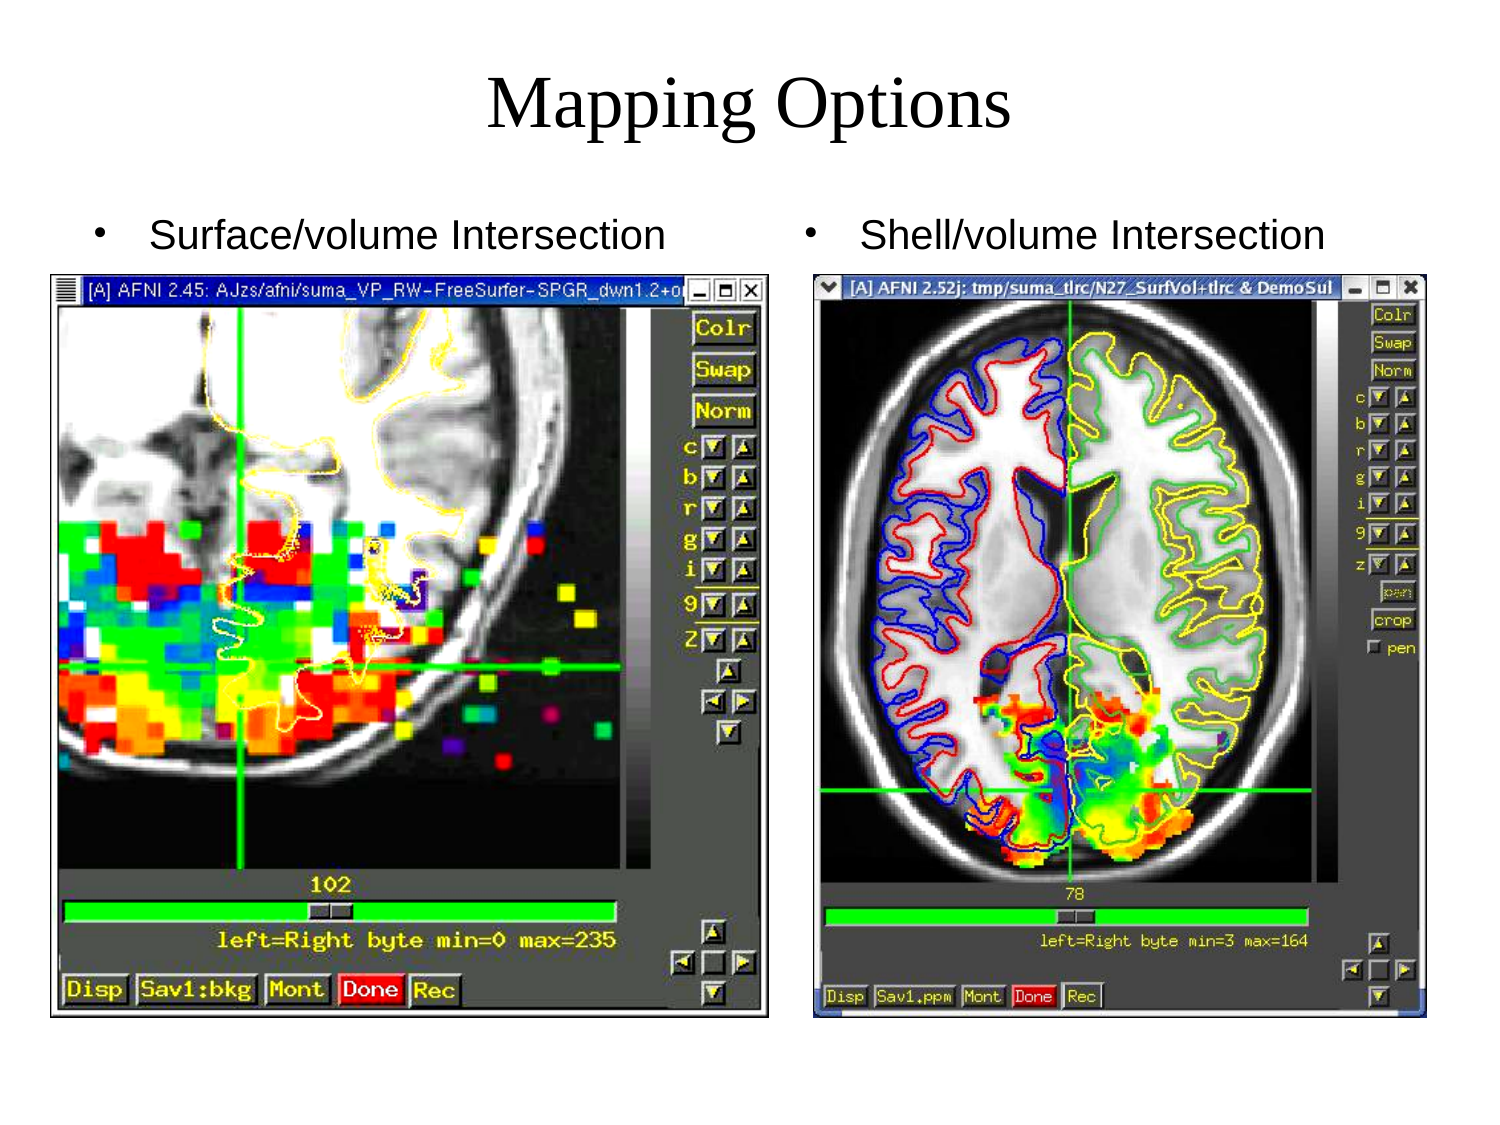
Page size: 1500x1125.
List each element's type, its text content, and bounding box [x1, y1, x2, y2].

title Mapping Options [75, 49, 1426, 155]
text_box Shell/volume Intersection [788, 200, 1452, 1005]
picture [813, 1005, 1427, 1018]
picture [50, 275, 769, 1018]
text_box Surface/volume Intersection [77, 200, 741, 274]
